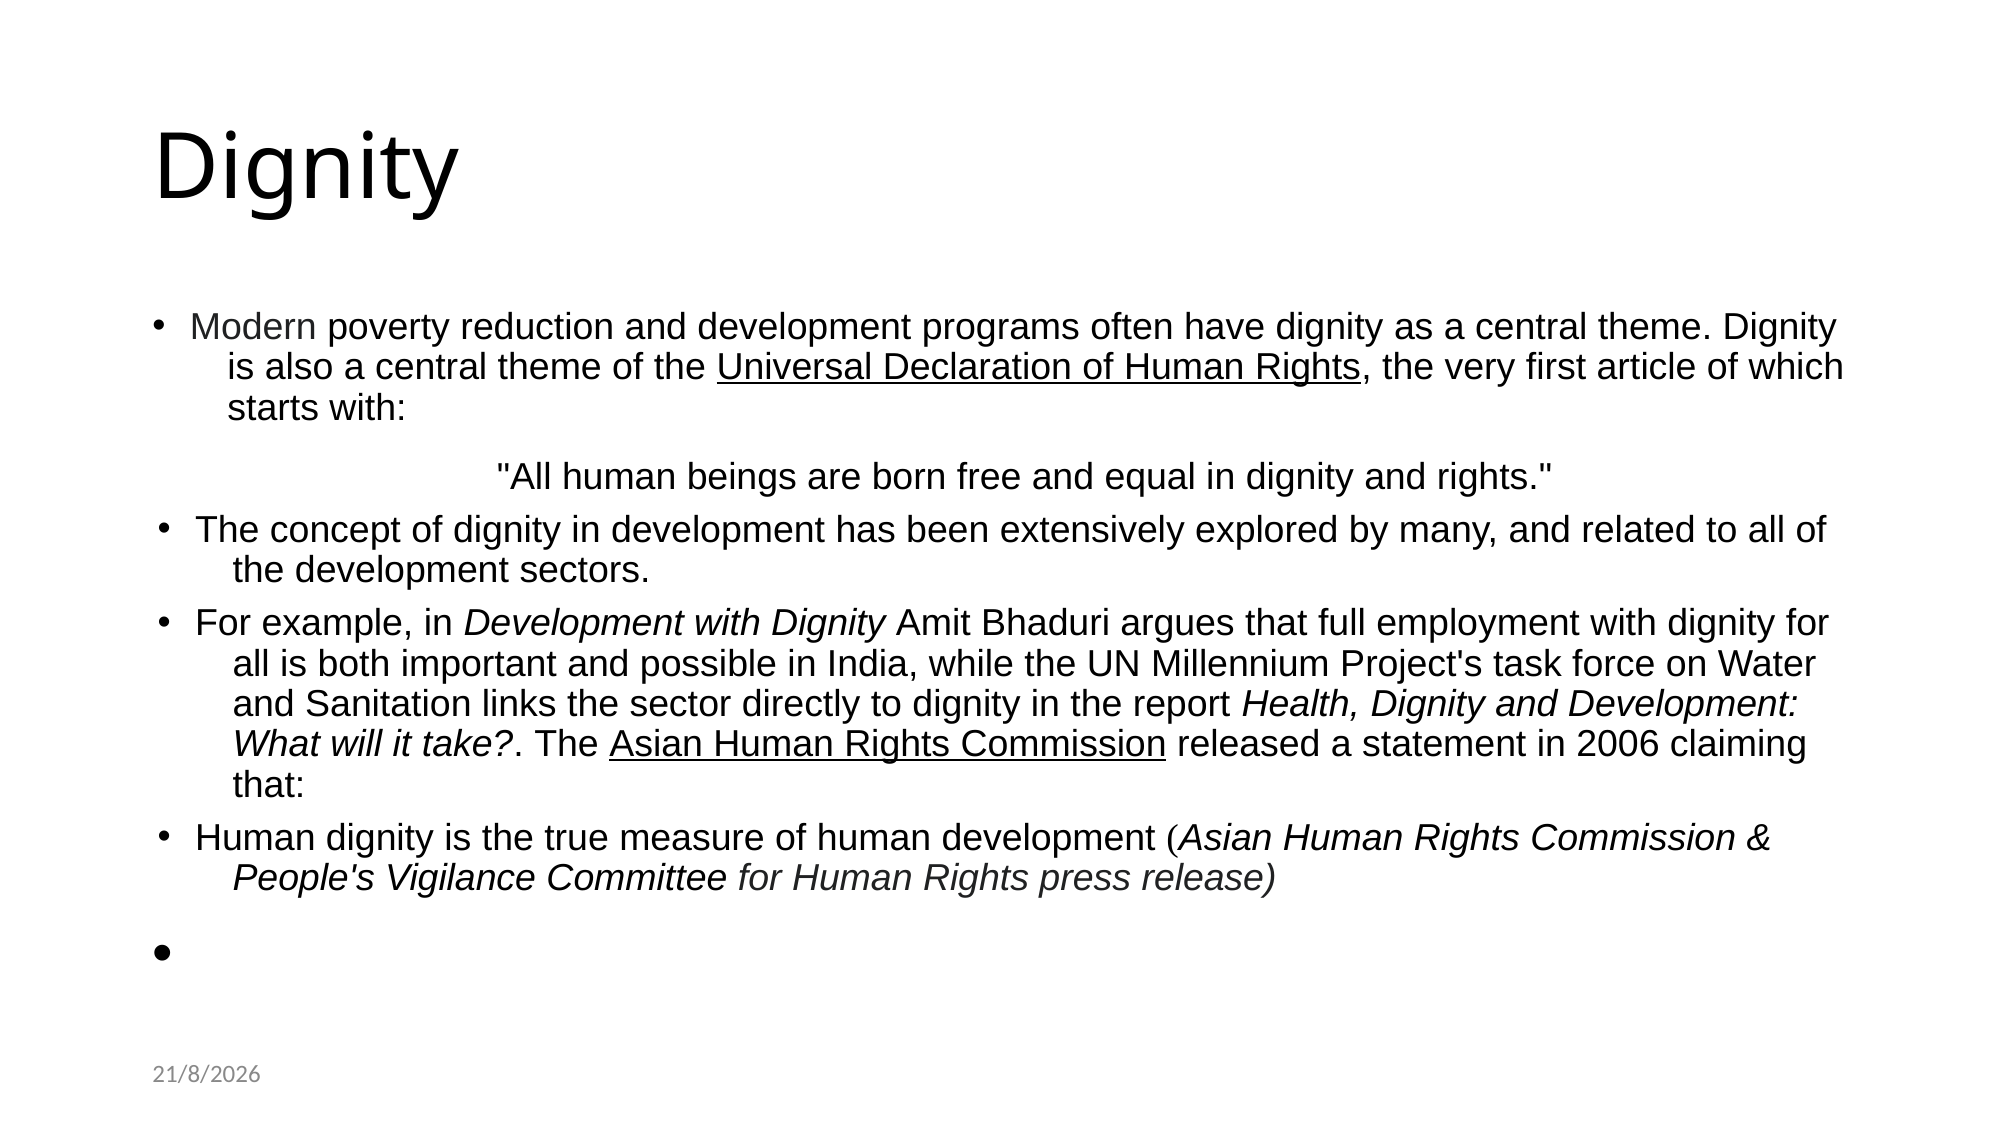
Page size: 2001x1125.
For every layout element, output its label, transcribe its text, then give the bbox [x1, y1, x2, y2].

list Modern poverty reduction and development programs often have dignity as a central theme. Dignity is also a central theme of the Universal Declaration of Human Rights, the very first article of which starts with: "All human beings are born free and equal in dignity and rights." The concept of dignity in development has been extensively explored by many, and related to all of the development sectors. For example, in Development with Dignity Amit Bhaduri argues that full employment with dignity for all is both important and possible in India, while the UN Millennium Project's task force on Water and Sanitation links the sector directly to dignity in the report Health, Dignity and Development: What will it take?. The Asian Human Rights Commission released a statement in 2006 claiming that: Human dignity is the true measure of human development (Asian Human Rights Commission & People's Vigilance Committee for Human Rights press release) [137, 299, 1863, 1014]
title Dignity [137, 59, 1863, 278]
text_box 15/3/2022 [137, 1042, 588, 1103]
